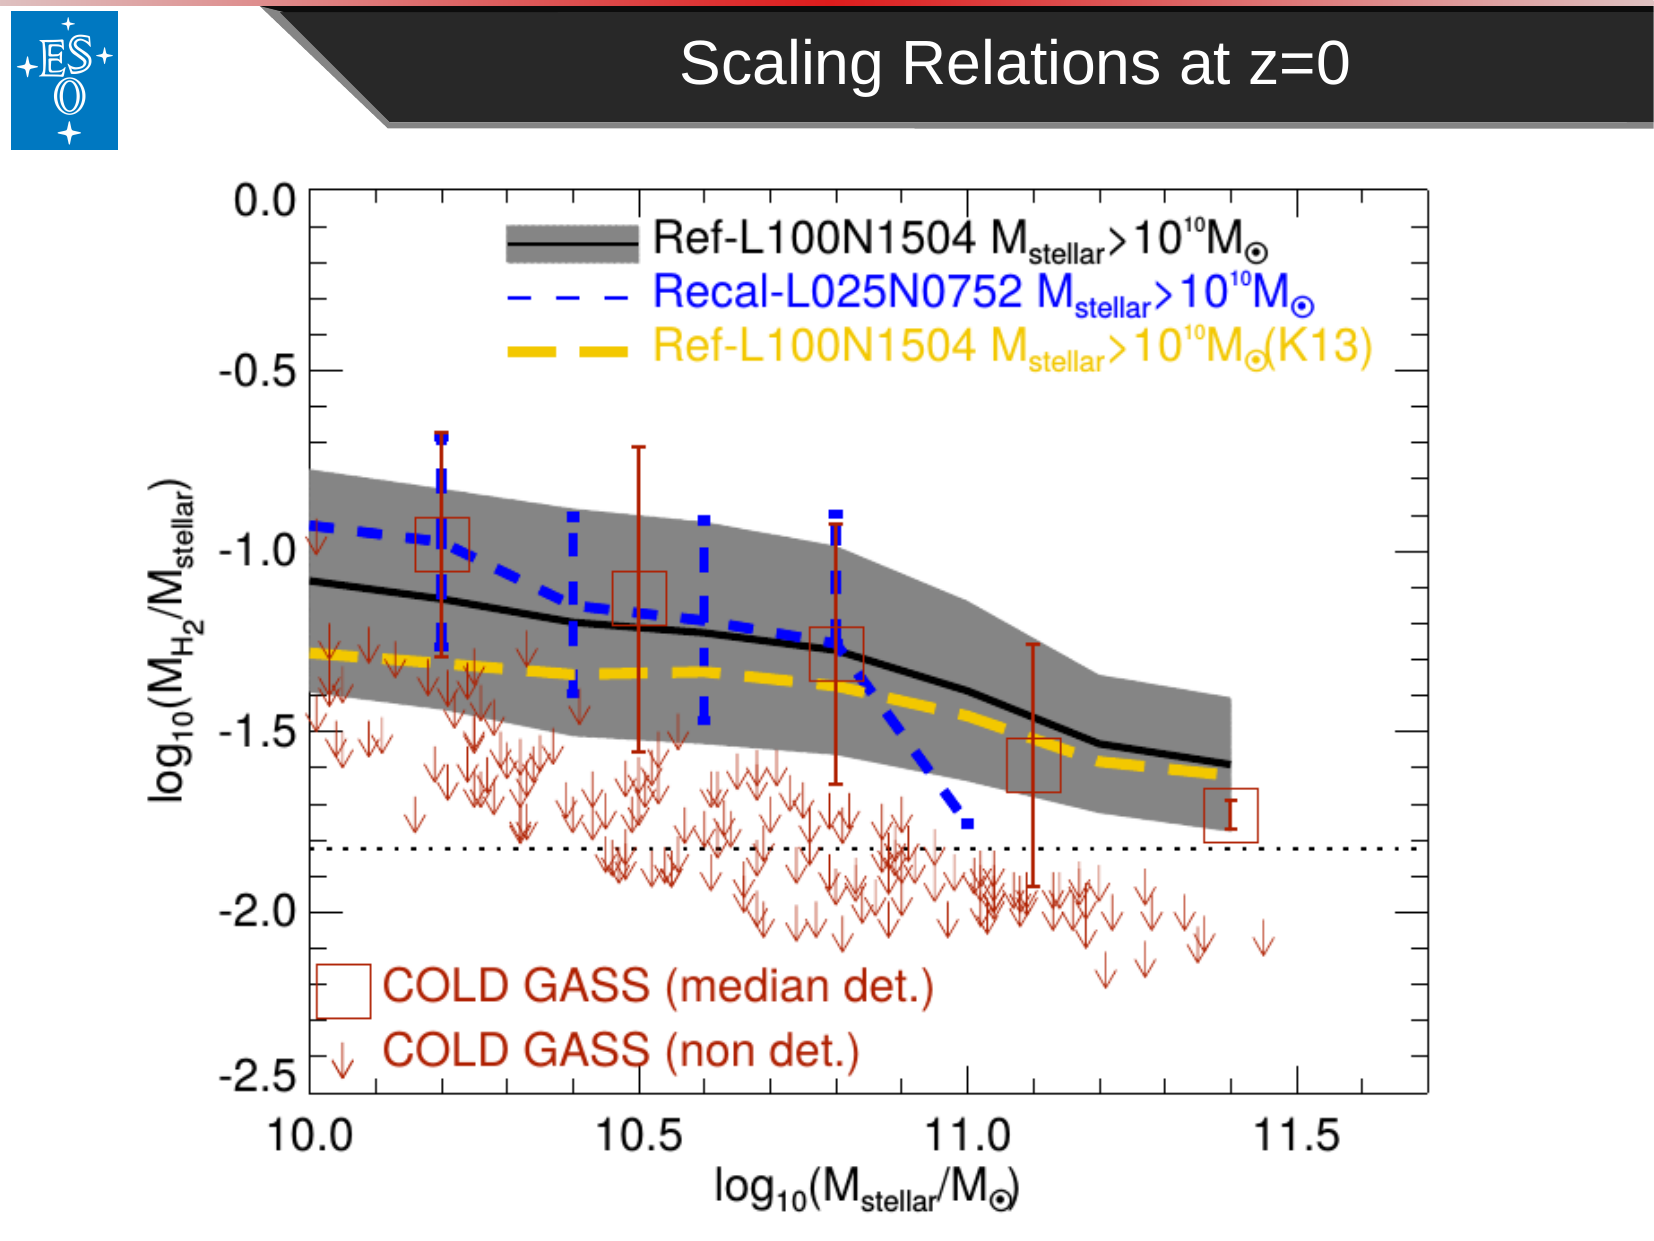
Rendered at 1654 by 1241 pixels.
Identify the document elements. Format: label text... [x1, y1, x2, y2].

picture [11, 11, 118, 151]
title Scaling Relations at z=0 [397, 19, 1635, 106]
picture [112, 162, 1451, 1235]
